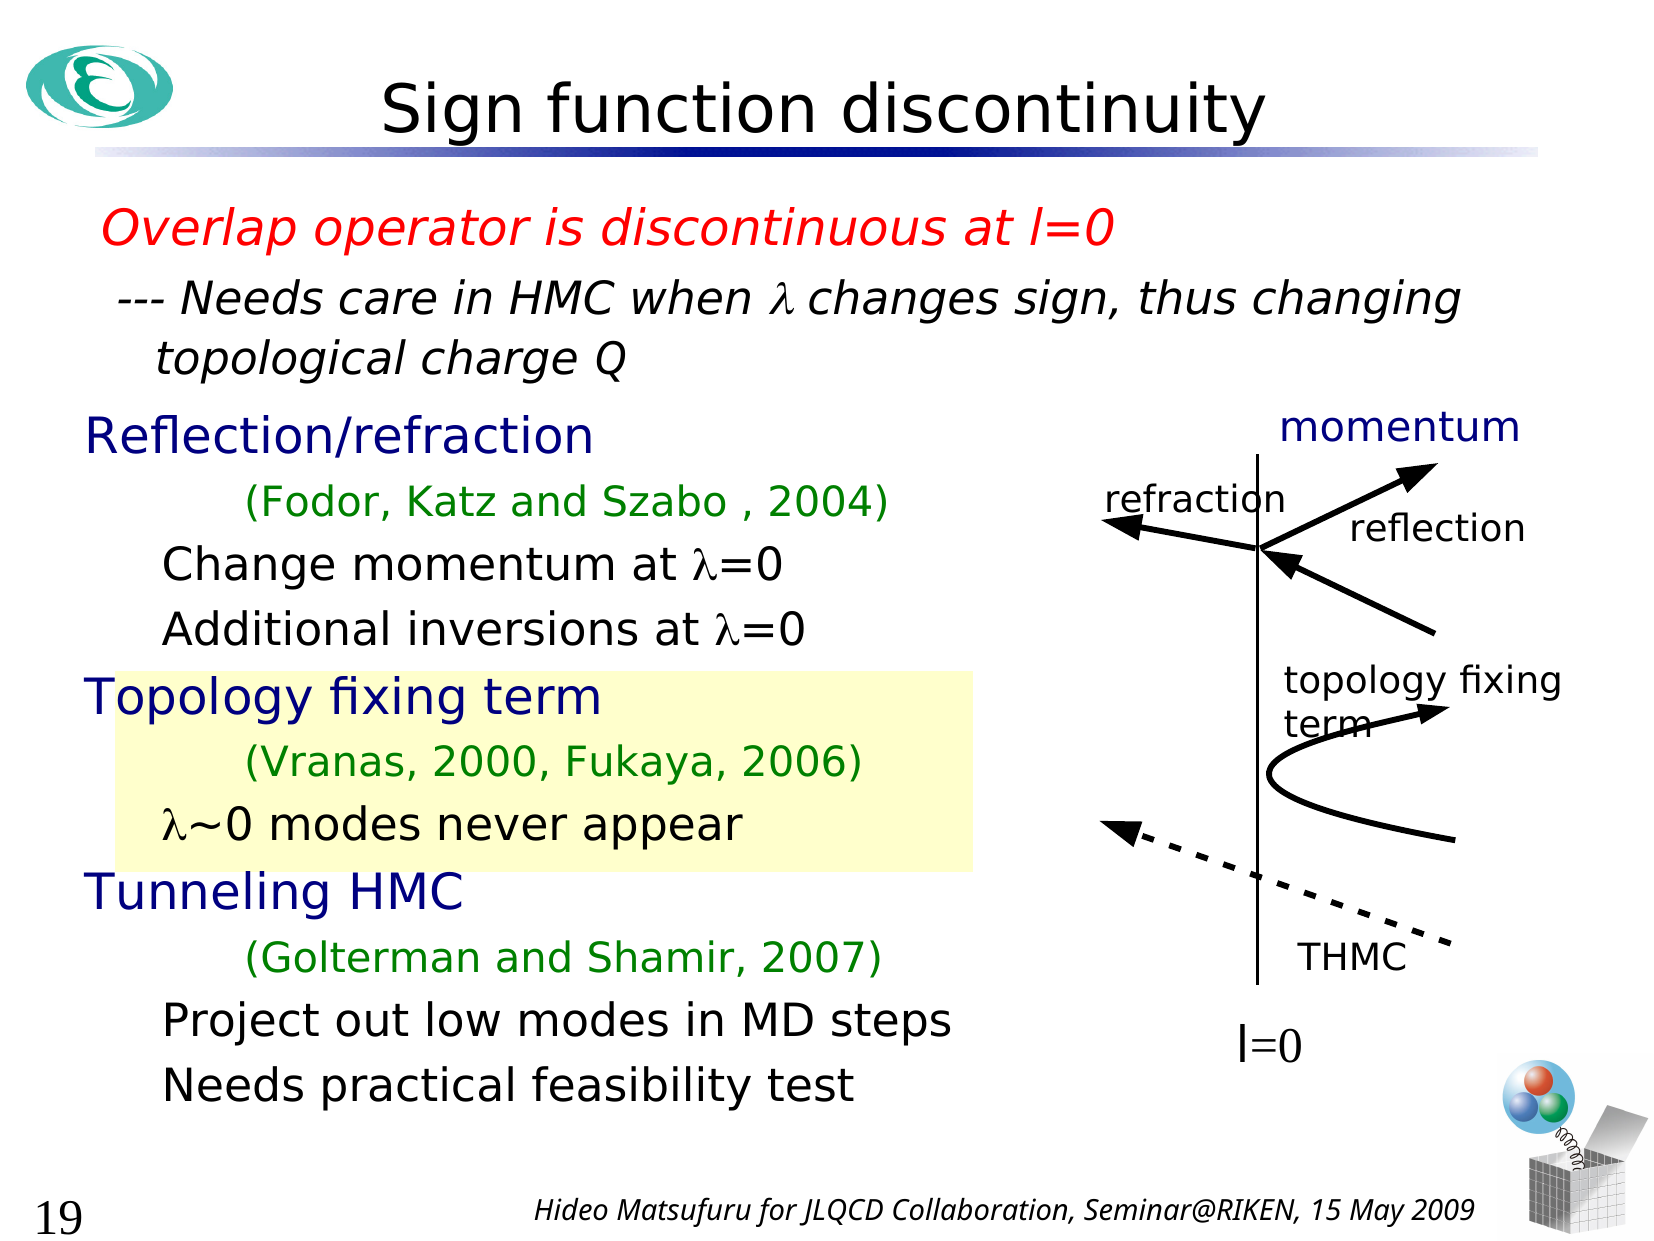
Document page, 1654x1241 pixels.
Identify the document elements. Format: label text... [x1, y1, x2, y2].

list Overlap operator is discontinuous at l=0 --- Needs care in HMC when l changes sign, thus changing topological charge Q [83, 191, 1532, 390]
text_box THMC [1297, 936, 1408, 980]
picture [1450, 147, 1538, 157]
text_box refraction [1104, 478, 1287, 522]
text_box l=0 [1236, 1009, 1318, 1075]
text_box reflection [1349, 506, 1528, 551]
text_box topology fixing term [1283, 659, 1564, 747]
list Reflection/refraction (Fodor, Katz and Szabo , 2004) Change momentum at l=0 Additional inversions at l=0 Topology fixing term (Vranas, 2000, Fukaya, 2006) l~0 modes never appear Tunneling HMC (Golterman and Shamir, 2007) Project out low modes in MD steps Needs practical feasibility test [67, 407, 1060, 1182]
picture [20, 37, 179, 136]
title Sign function discontinuity [201, 56, 1450, 163]
text_box momentum [1278, 403, 1522, 452]
picture [95, 147, 201, 157]
picture [1497, 1053, 1654, 1241]
